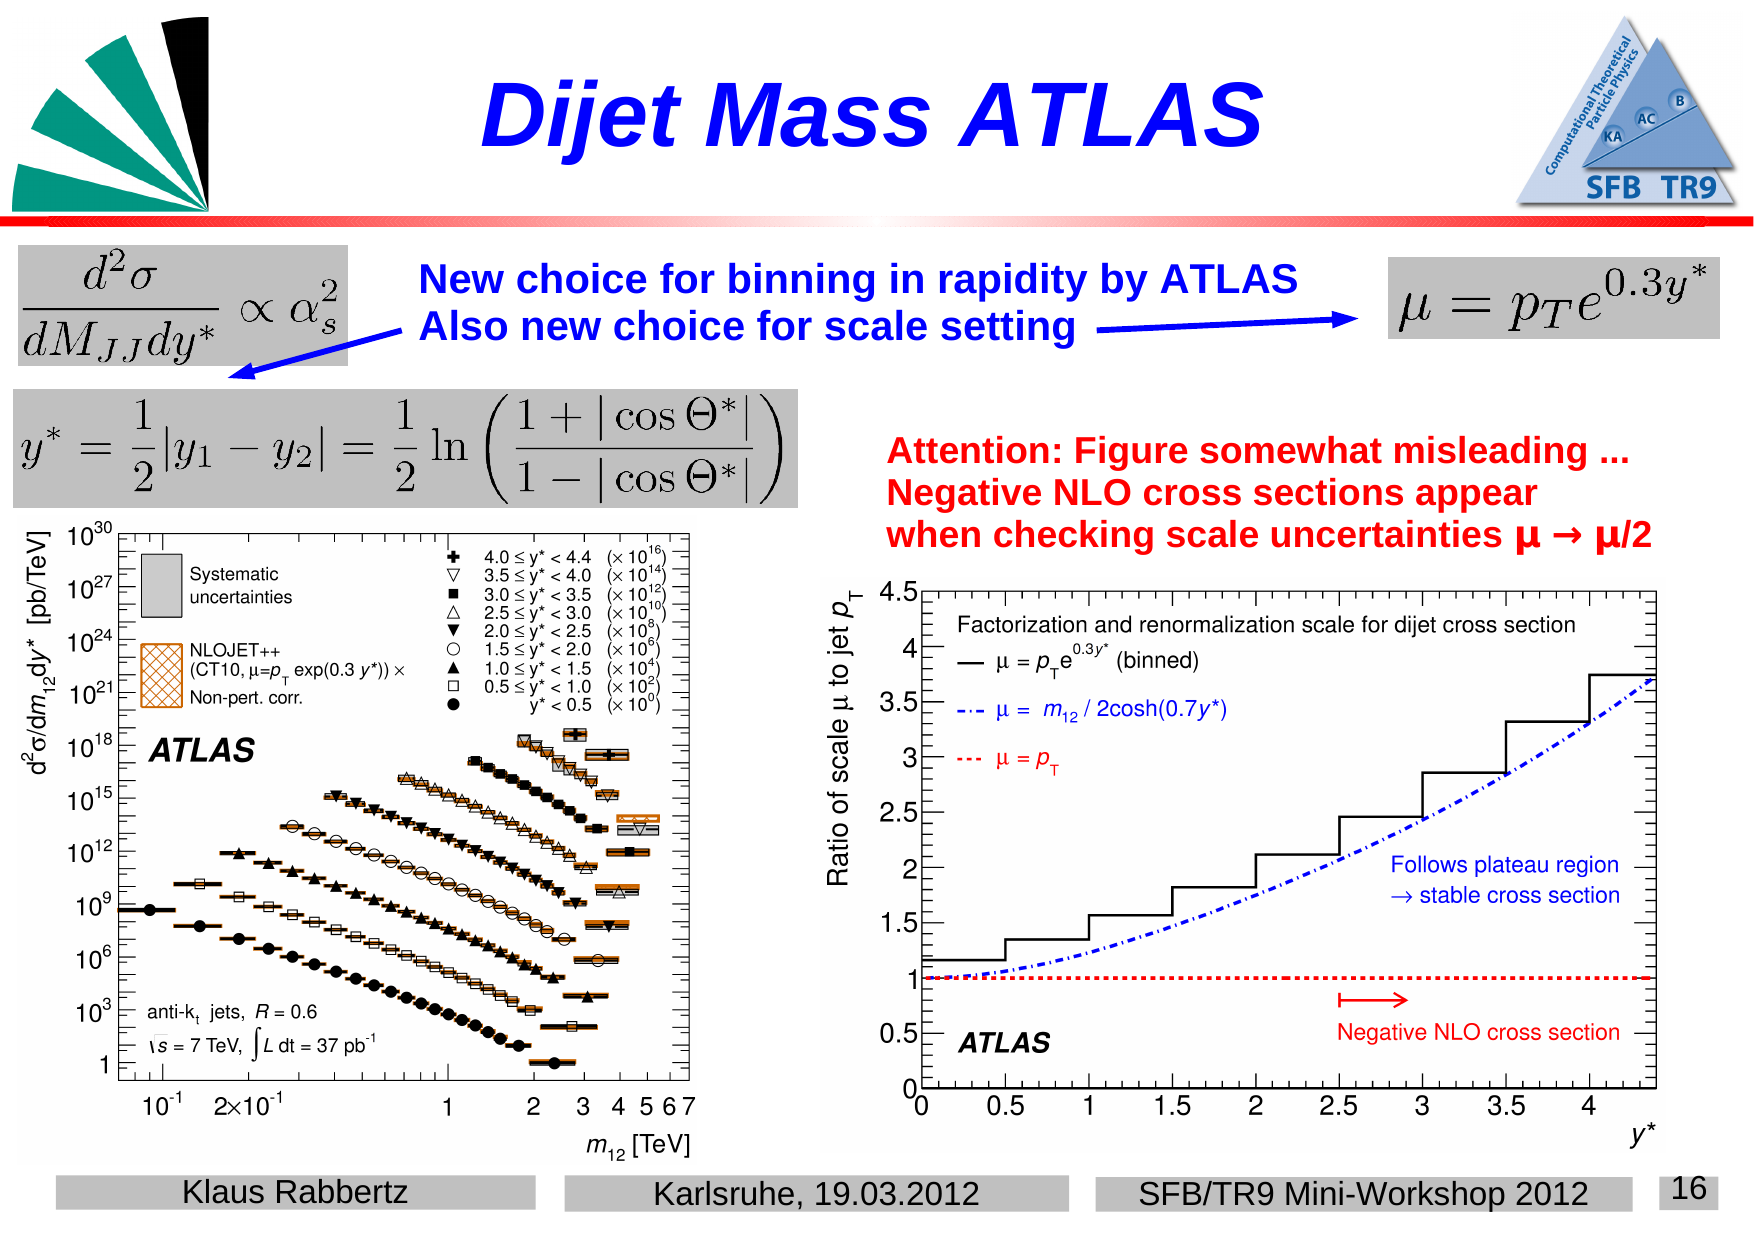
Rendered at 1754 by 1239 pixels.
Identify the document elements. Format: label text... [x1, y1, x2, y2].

picture [820, 577, 1666, 1153]
picture [18, 245, 348, 367]
title Dijet Mass ATLAS [220, 16, 1525, 213]
text_box Attention: Figure somewhat misleading ... Negative NLO cross sections appear when checking scale uncertainties μ → μ/2 [874, 423, 1665, 563]
text_box New choice for binning in rapidity by ATLAS Also new choice for scale setting [406, 250, 1311, 355]
picture [1387, 256, 1720, 339]
picture [12, 17, 209, 214]
picture [12, 388, 798, 508]
picture [283, 349, 348, 367]
picture [1511, 11, 1743, 213]
picture [17, 515, 697, 1165]
